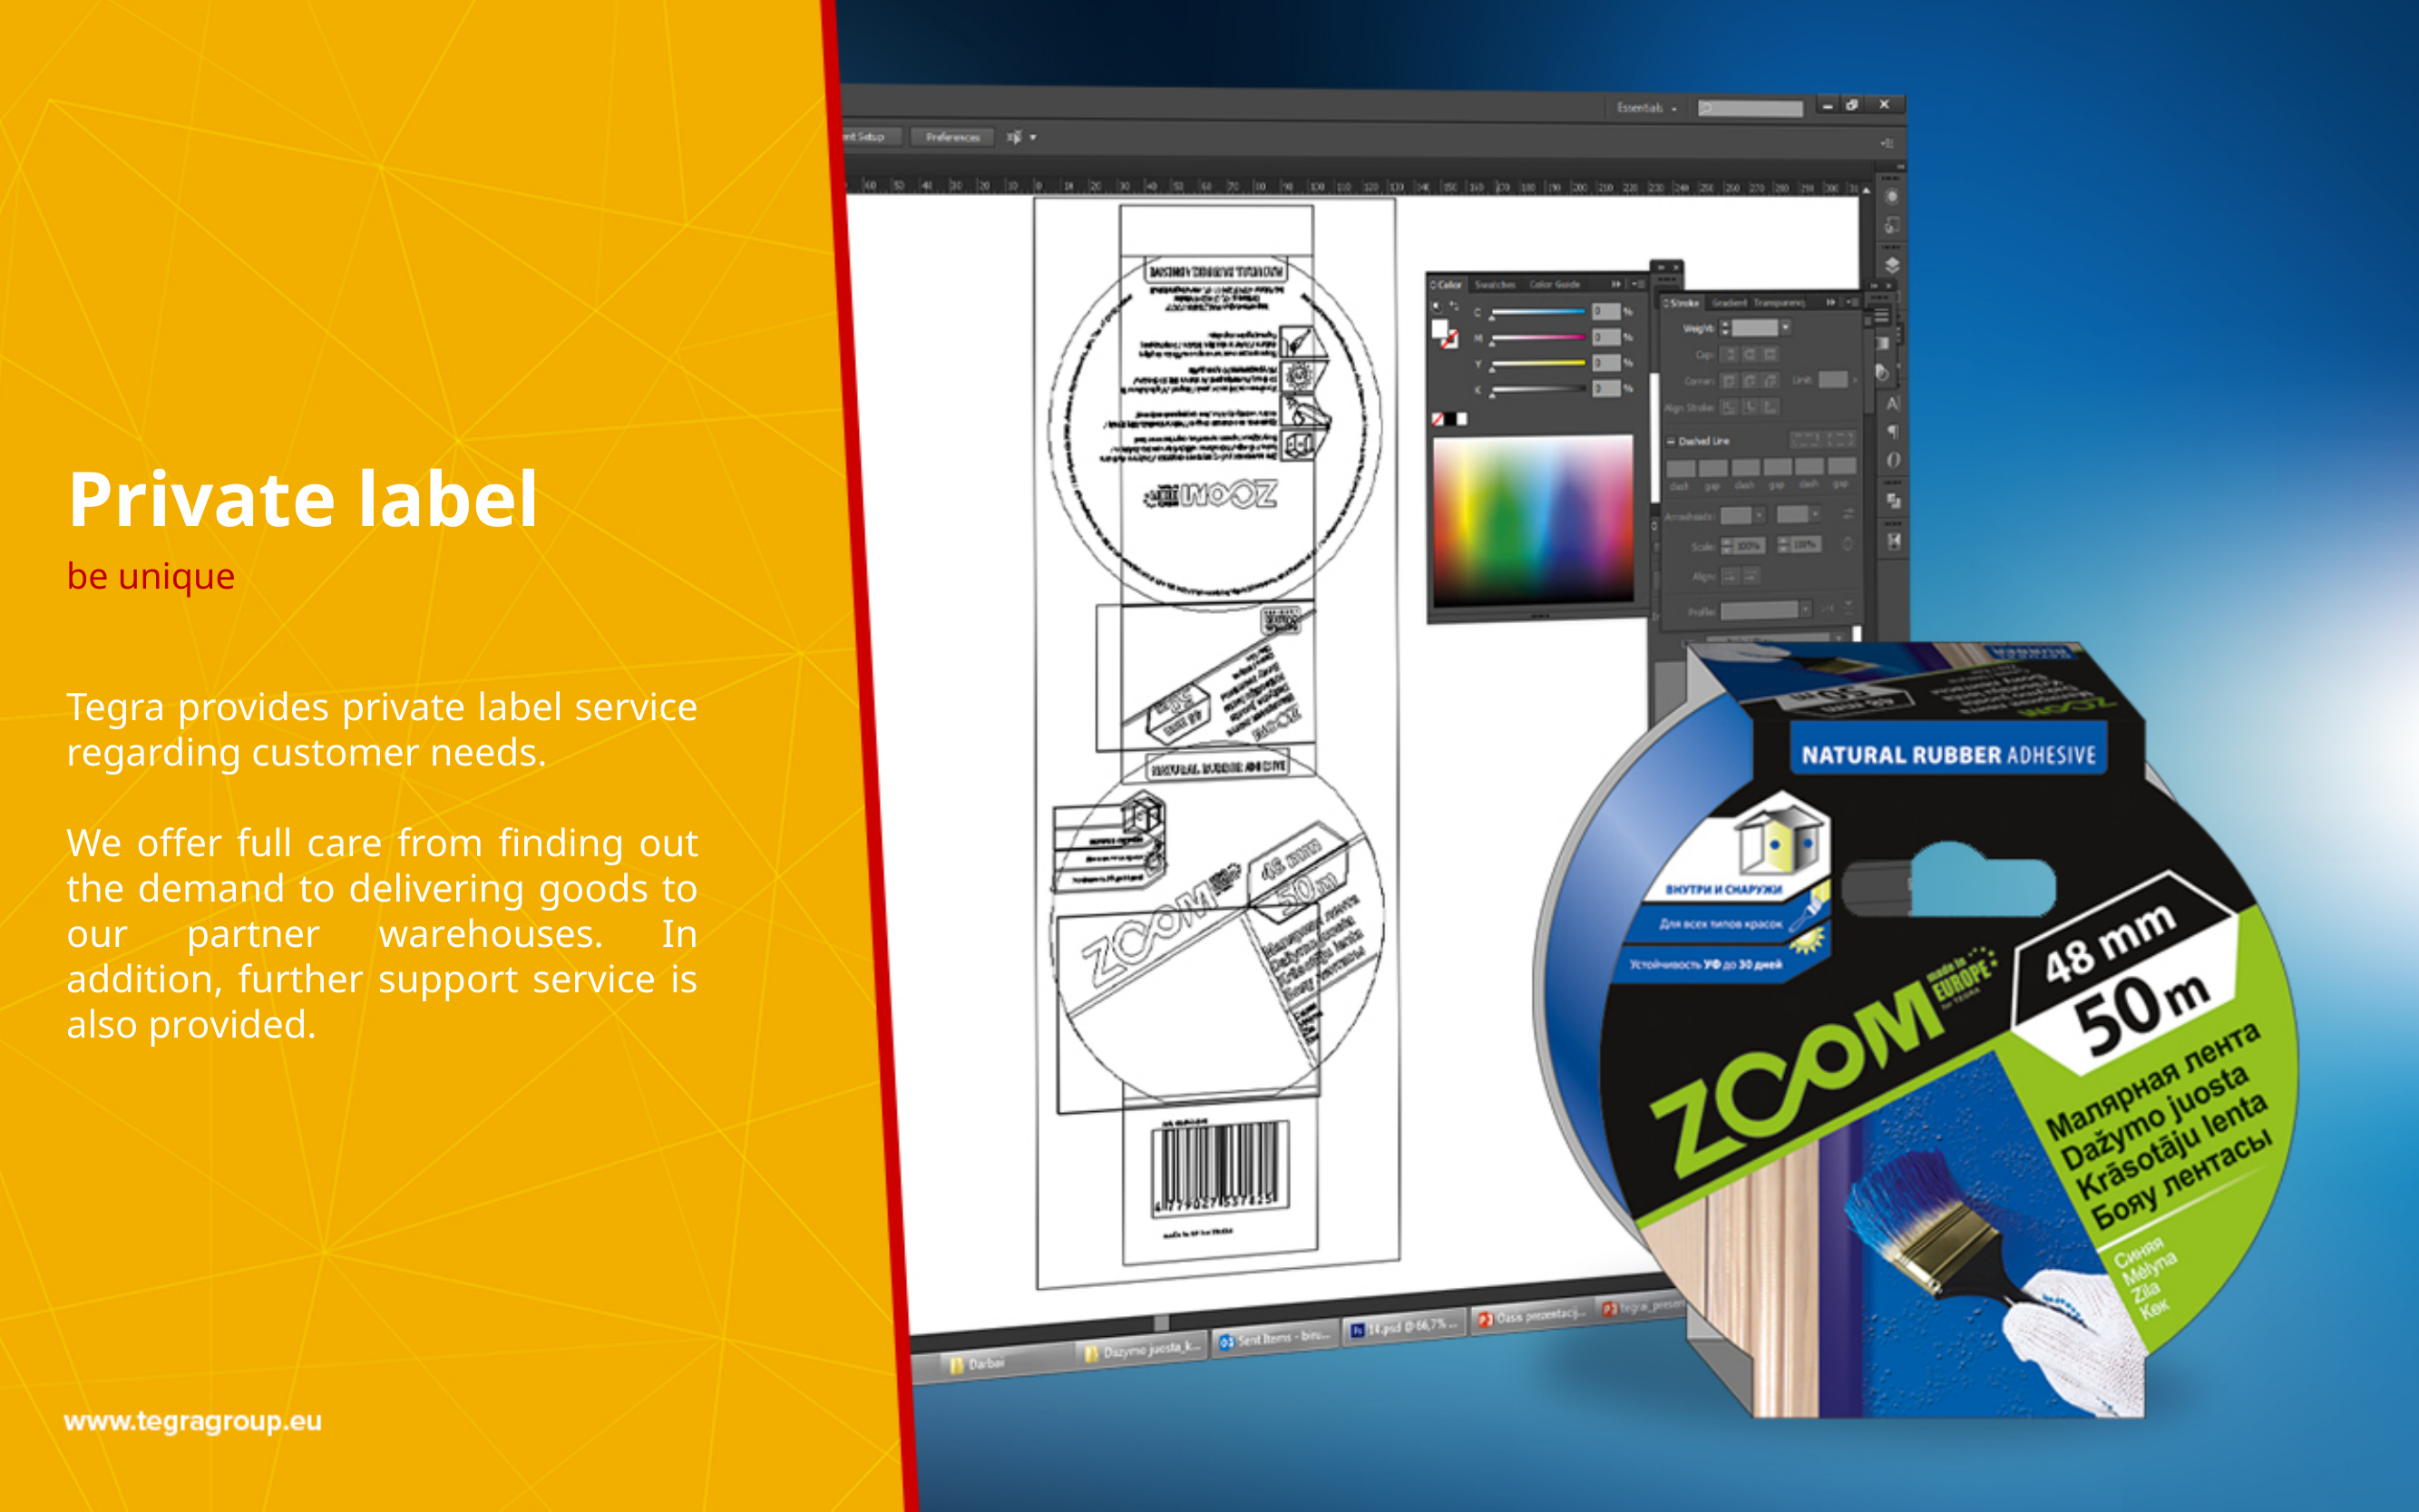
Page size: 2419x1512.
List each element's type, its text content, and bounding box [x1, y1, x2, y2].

text_box Tegra provides private label service regarding customer needs. We offer full care from finding out the demand to delivering goods to our partner warehouses. In addition, further support service is also provided. [53, 675, 713, 1057]
picture [0, 0, 2419, 1512]
text_box Private label [53, 444, 743, 546]
text_box be unique [53, 546, 743, 604]
